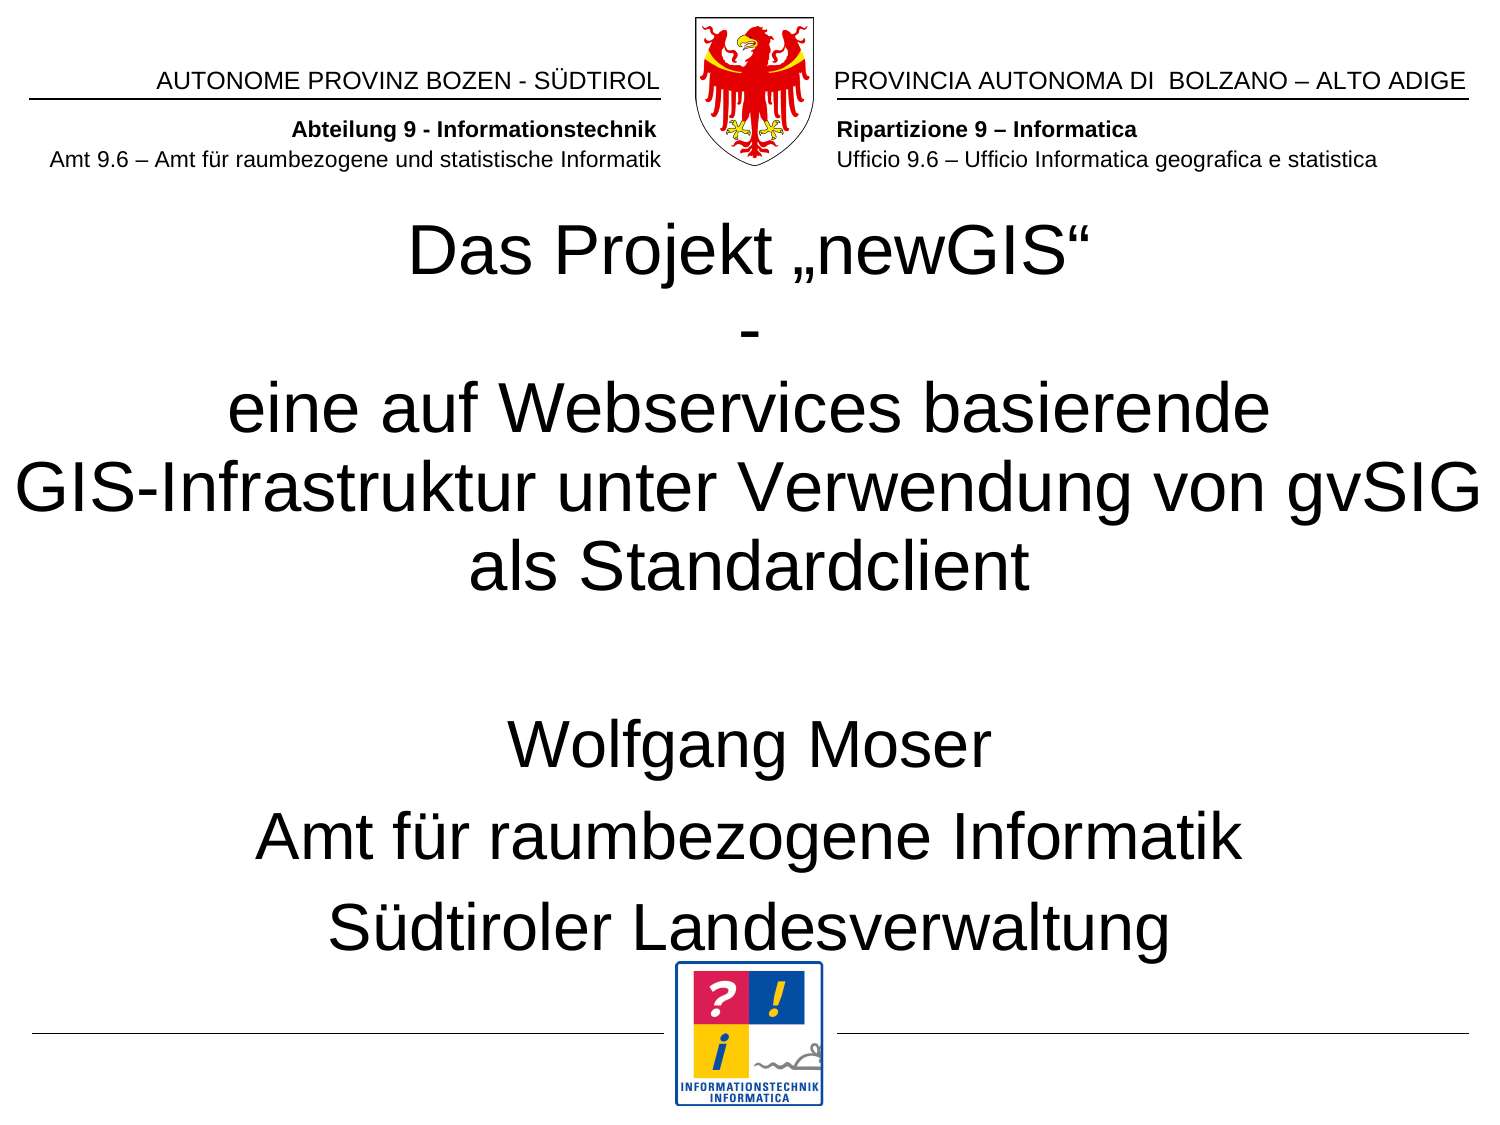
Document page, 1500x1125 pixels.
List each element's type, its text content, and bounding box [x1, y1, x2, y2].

subtitle Wolfgang Moser Amt für raumbezogene Informatik Südtiroler Landesverwaltung [0, 608, 1500, 1065]
title Das Projekt „newGIS“ - eine auf Webservices basierende GIS-Infrastruktur unter Verwendung von gvSIG als Standardclient [0, 177, 1500, 608]
picture [675, 1065, 824, 1106]
picture [695, 17, 814, 166]
